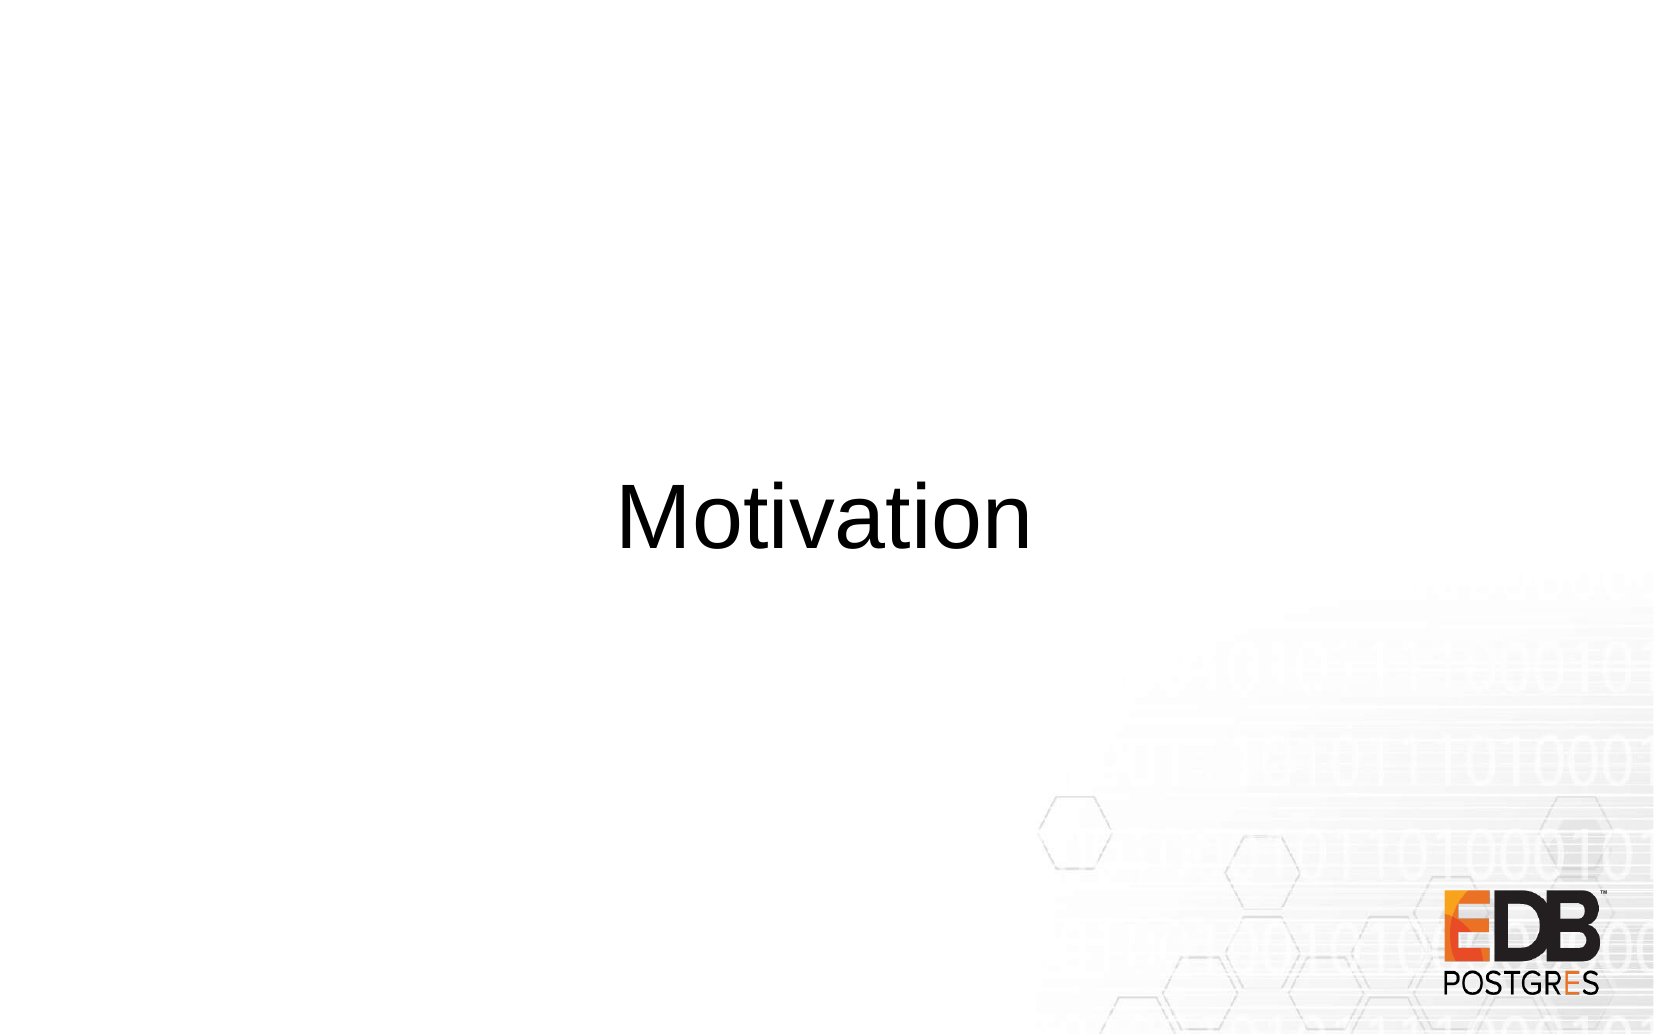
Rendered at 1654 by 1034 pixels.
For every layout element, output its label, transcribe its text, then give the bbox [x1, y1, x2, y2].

subtitle Motivation [0, 0, 1651, 1034]
